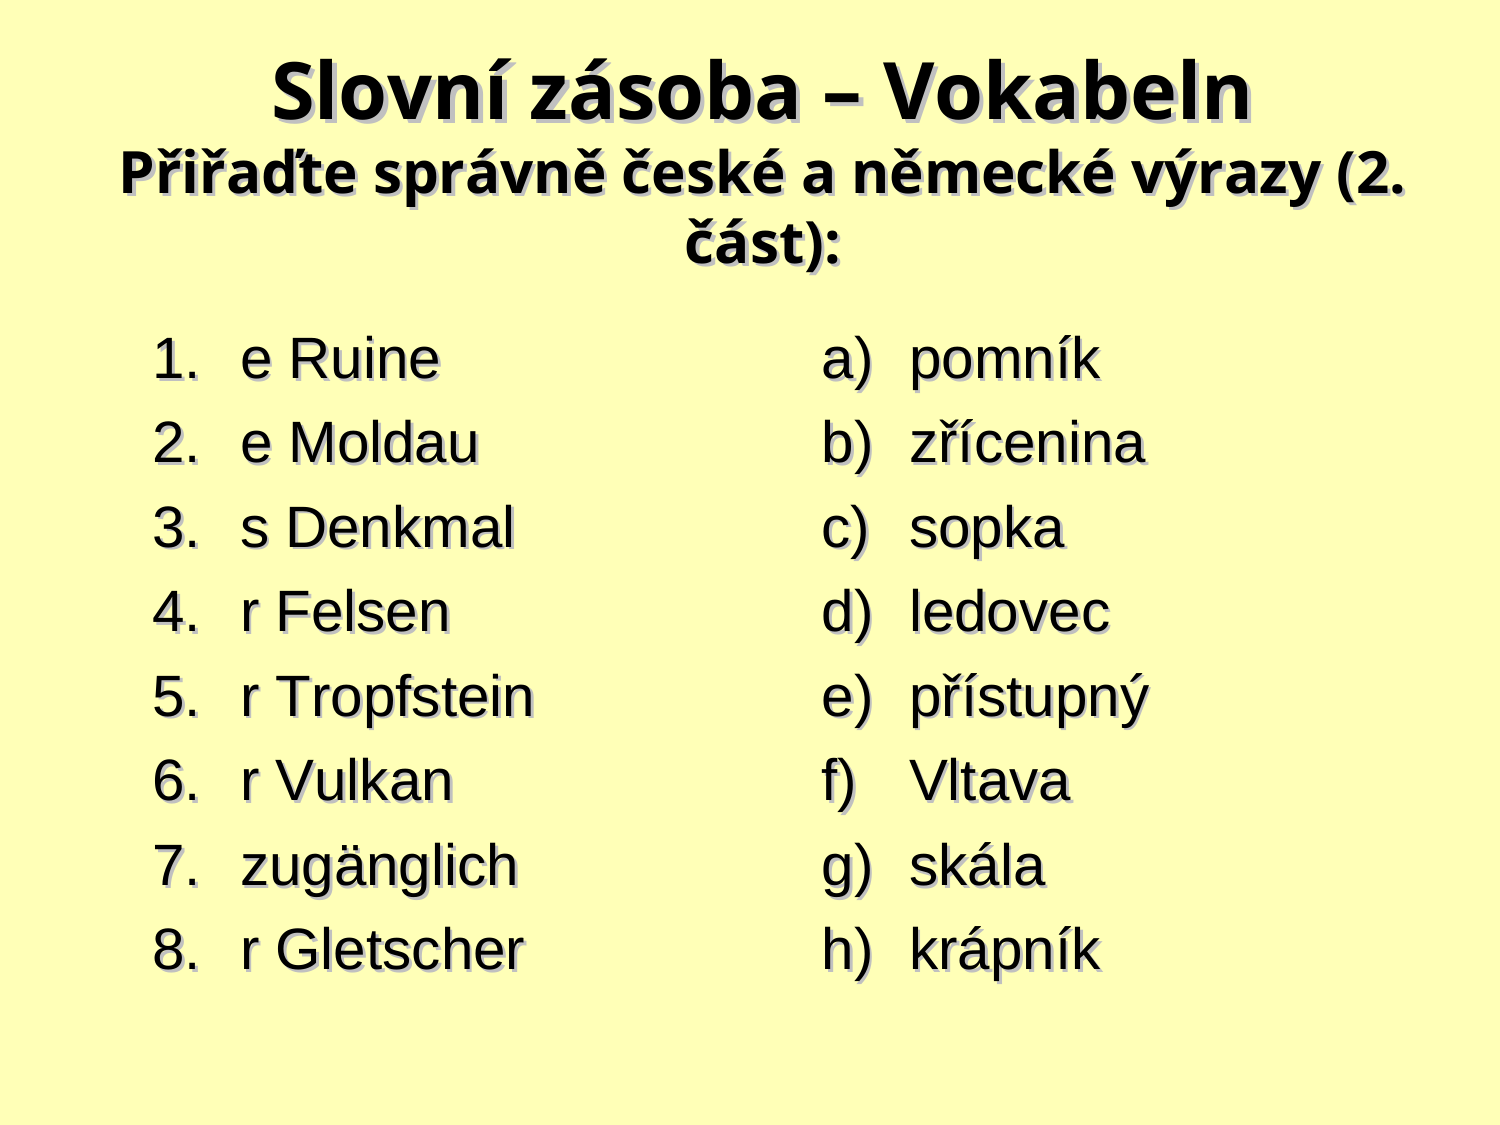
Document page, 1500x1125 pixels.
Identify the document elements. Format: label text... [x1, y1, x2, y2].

list pomník zřícenina sopka ledovec přístupný Vltava skála krápník [806, 312, 1452, 1000]
list e Ruine e Moldau s Denkmal r Felsen r Tropfstein r Vulkan zugänglich r Gletscher [137, 312, 782, 1000]
title Slovní zásoba – Vokabeln Přiřaďte správně české a německé výrazy (2. část): [75, 32, 1451, 283]
